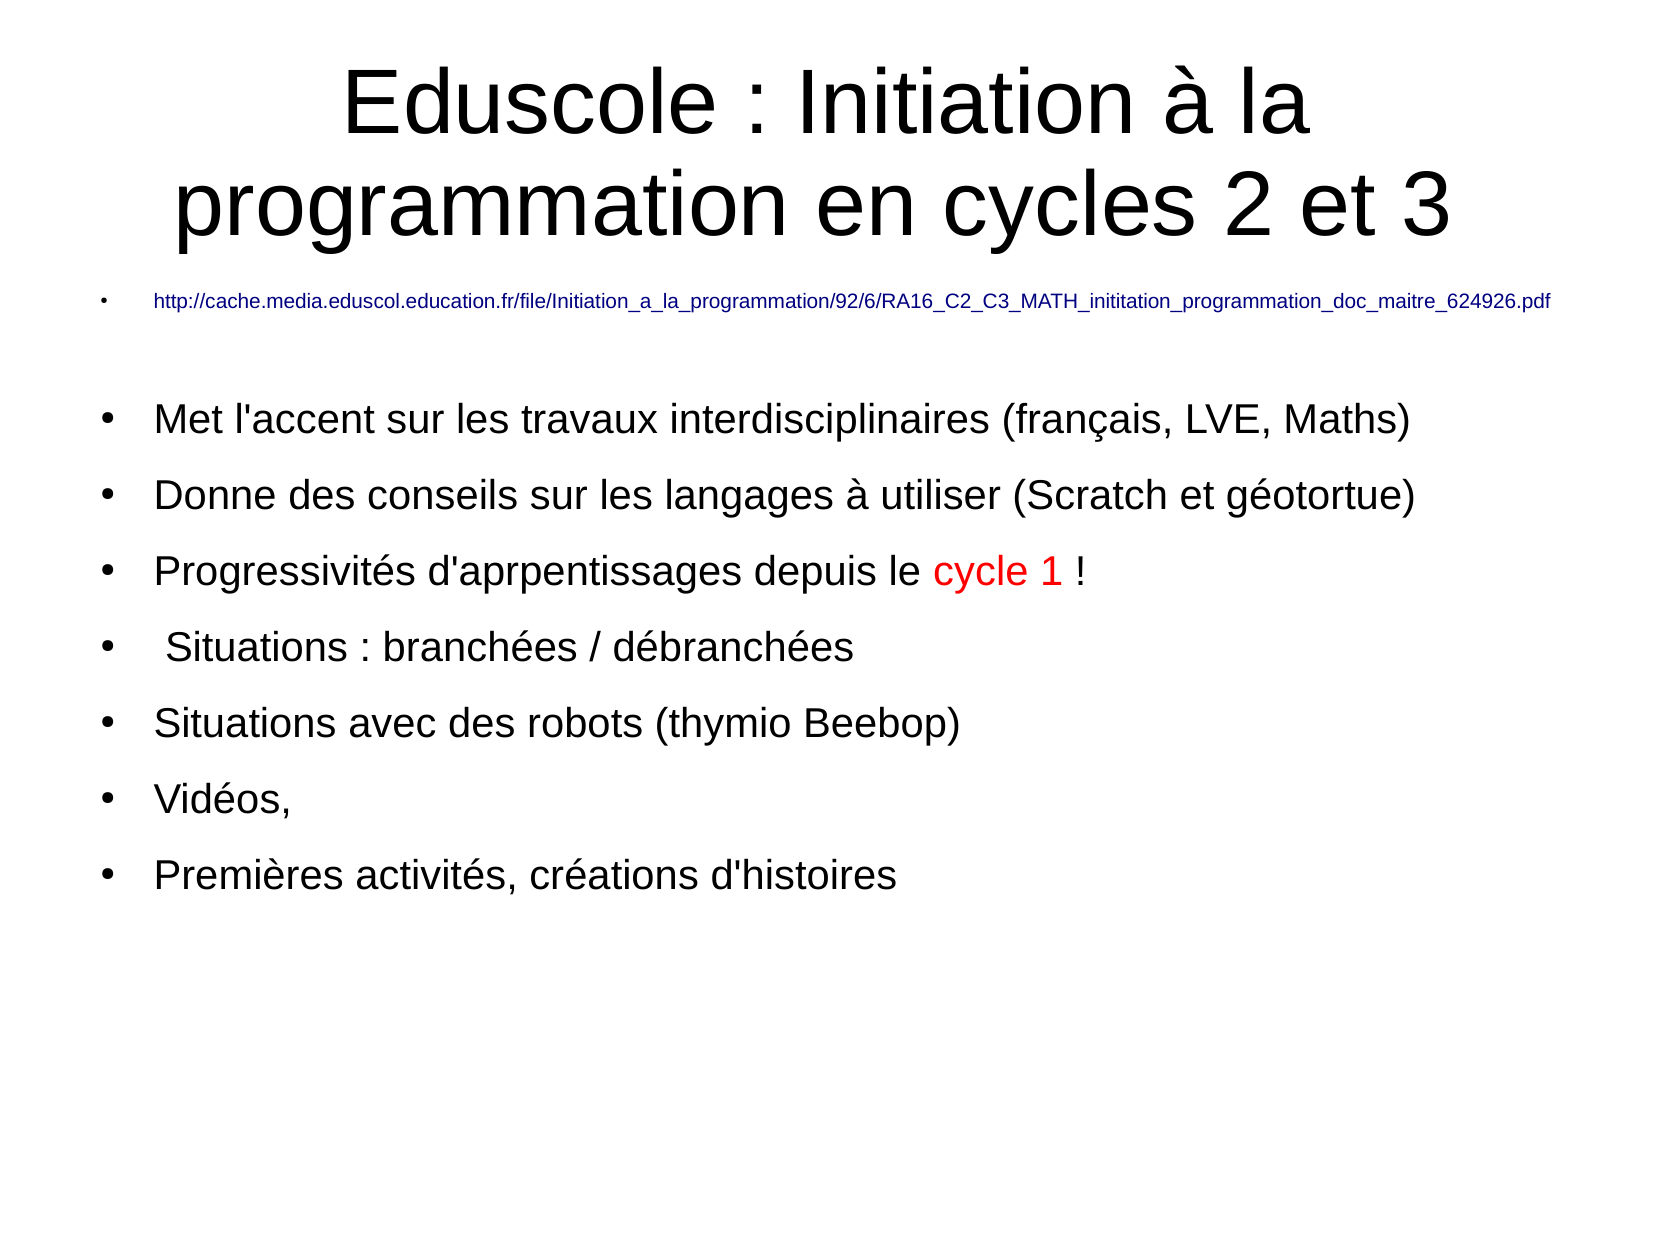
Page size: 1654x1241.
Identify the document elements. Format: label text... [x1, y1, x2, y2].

title Eduscole : Initiation à la programmation en cycles 2 et 3 [82, 49, 1571, 257]
list http://cache.media.eduscol.education.fr/file/Initiation_a_la_programmation/92/6/RA16_C2_C3_MATH_inititation_programmation_doc_maitre_624926.pdf Met l'accent sur les travaux interdisciplinaires (français, LVE, Maths) Donne des conseils sur les langages à utiliser (Scratch et géotortue) Progressivités d'aprpentissages depuis le cycle 1 ! Situations : branchées / débranchées Situations avec des robots (thymio Beebop) Vidéos, Premières activités, créations d'histoires [82, 290, 1571, 1109]
